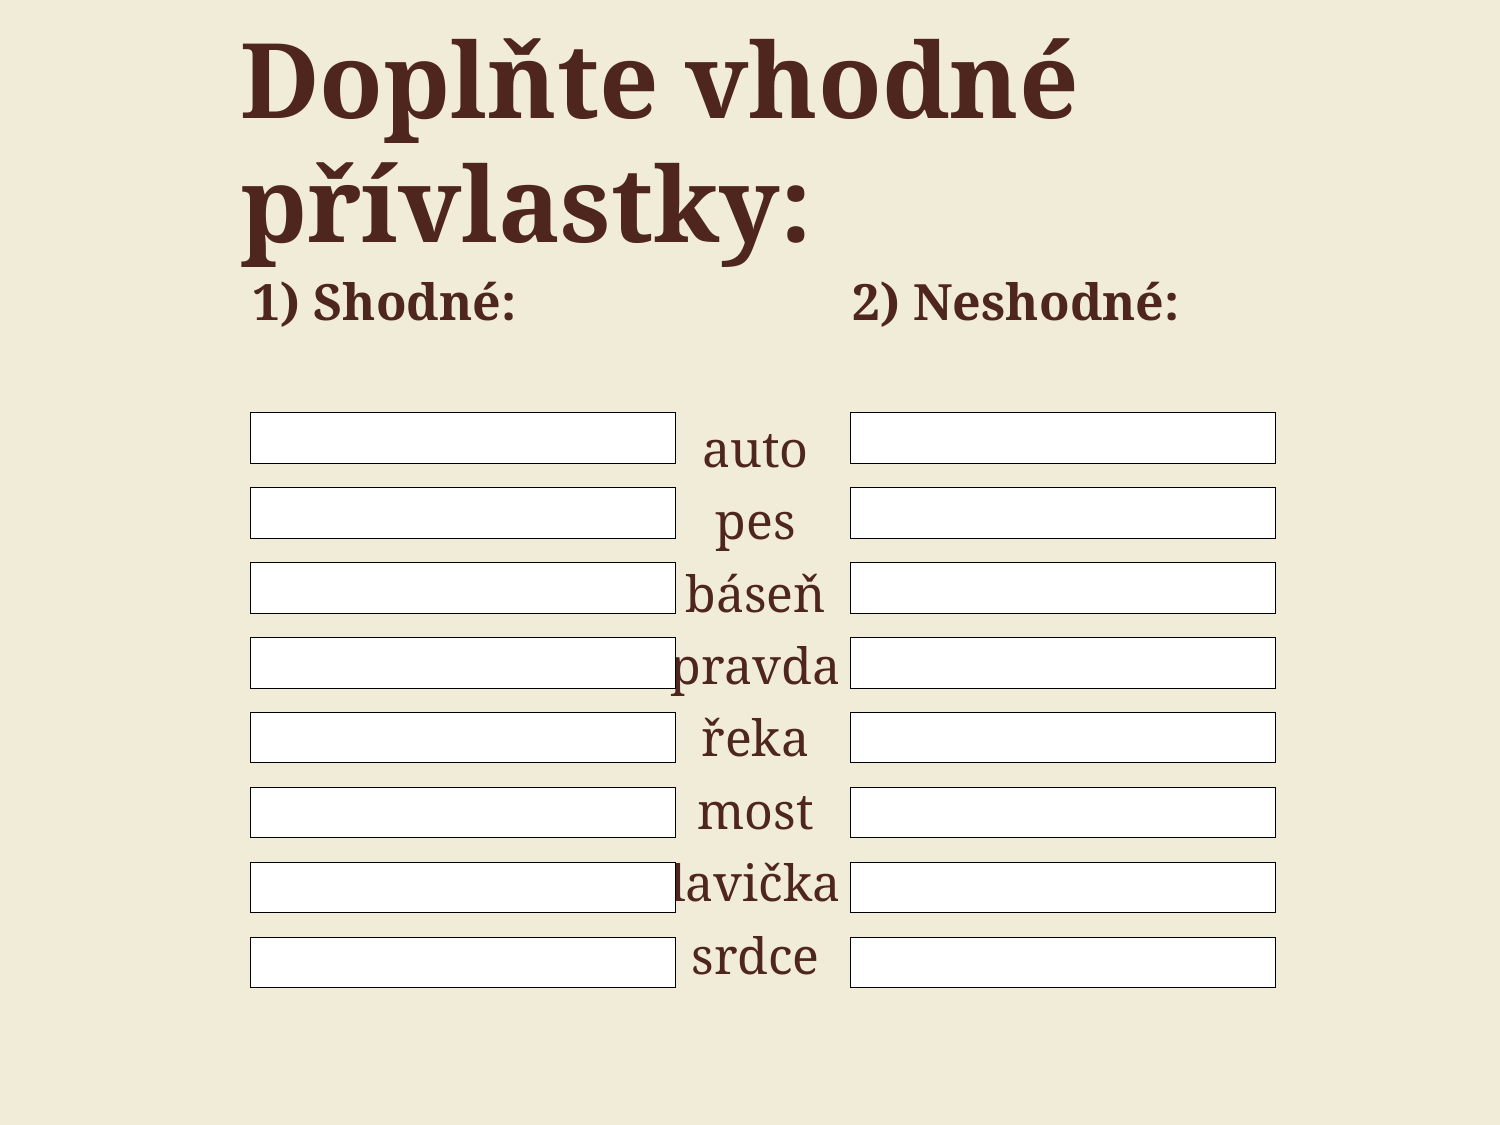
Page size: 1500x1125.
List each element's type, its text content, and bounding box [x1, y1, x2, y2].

title Doplňte vhodné přívlastky: [225, 45, 1500, 233]
list 1) Shodné: 2) Neshodné: [237, 262, 1500, 1125]
text_box auto pes báseň pravda řeka most lavička srdce [655, 409, 856, 993]
